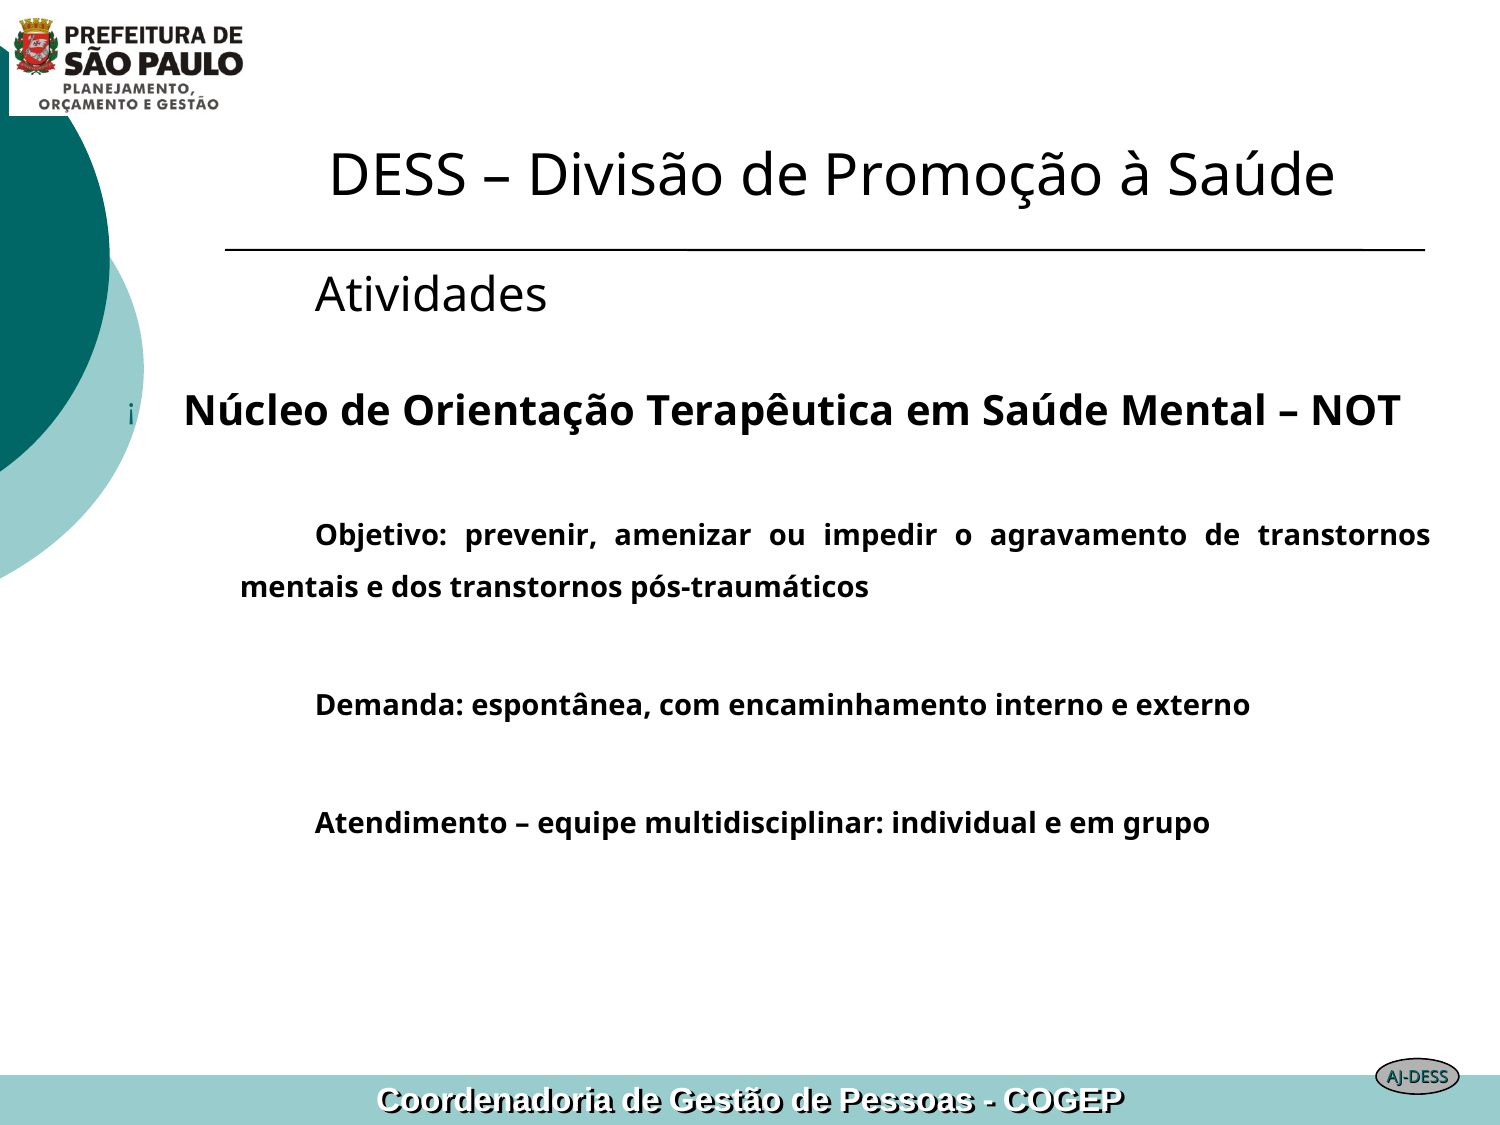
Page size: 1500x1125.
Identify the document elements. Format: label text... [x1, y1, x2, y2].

list Atividades Núcleo de Orientação Terapêutica em Saúde Mental – NOT Objetivo: prevenir, amenizar ou impedir o agravamento de transtornos mentais e dos transtornos pós-traumáticos Demanda: espontânea, com encaminhamento interno e externo Atendimento – equipe multidisciplinar: individual e em grupo [112, 243, 1447, 1035]
text_box AJ-DESS [1376, 1058, 1459, 1095]
title DESS – Divisão de Promoção à Saúde [313, 101, 1414, 214]
